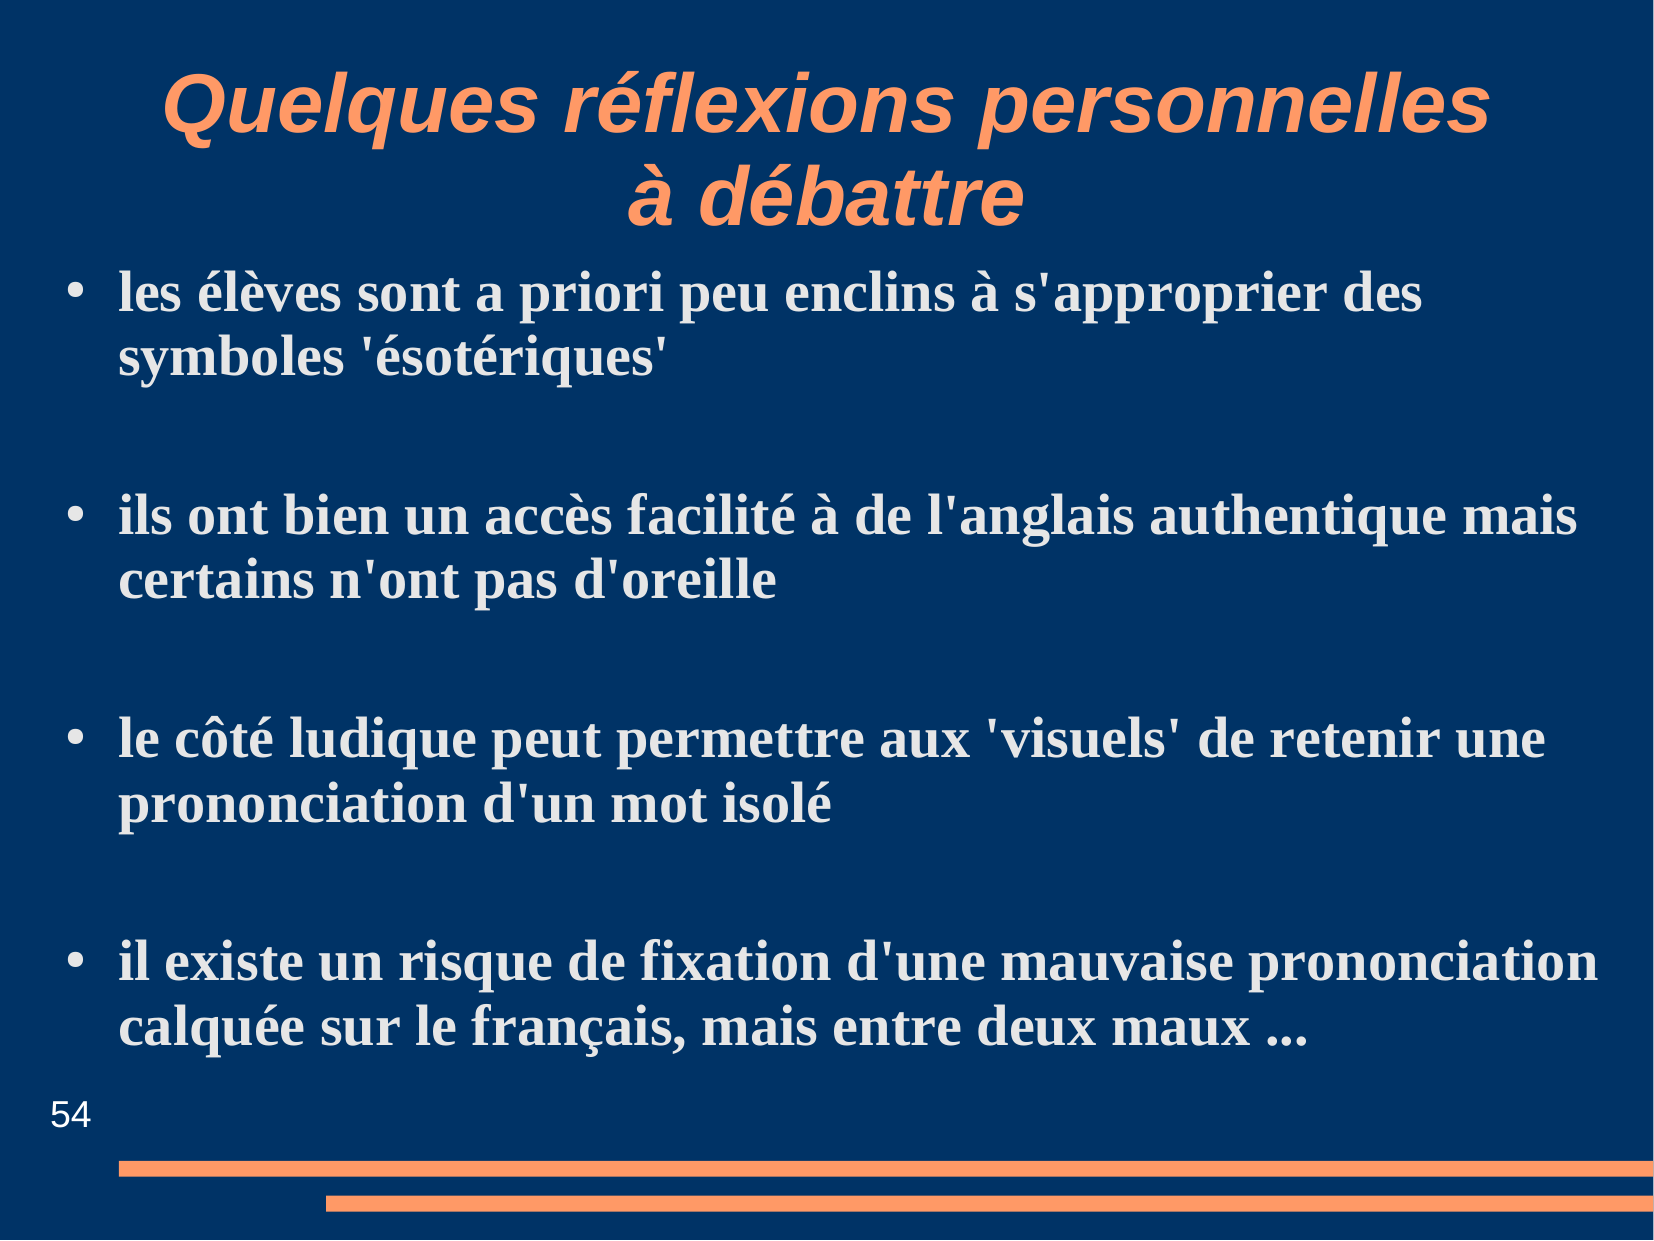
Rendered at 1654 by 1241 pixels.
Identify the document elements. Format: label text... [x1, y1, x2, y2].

title Quelques réflexions personnelles à débattre [121, 46, 1534, 254]
list les élèves sont a priori peu enclins à s'approprier des symboles 'ésotériques' ils ont bien un accès facilité à de l'anglais authentique mais certains n'ont pas d'oreille le côté ludique peut permettre aux 'visuels' de retenir une prononciation d'un mot isolé il existe un risque de fixation d'une mauvaise prononciation calquée sur le français, mais entre deux maux ... [47, 259, 1619, 1134]
